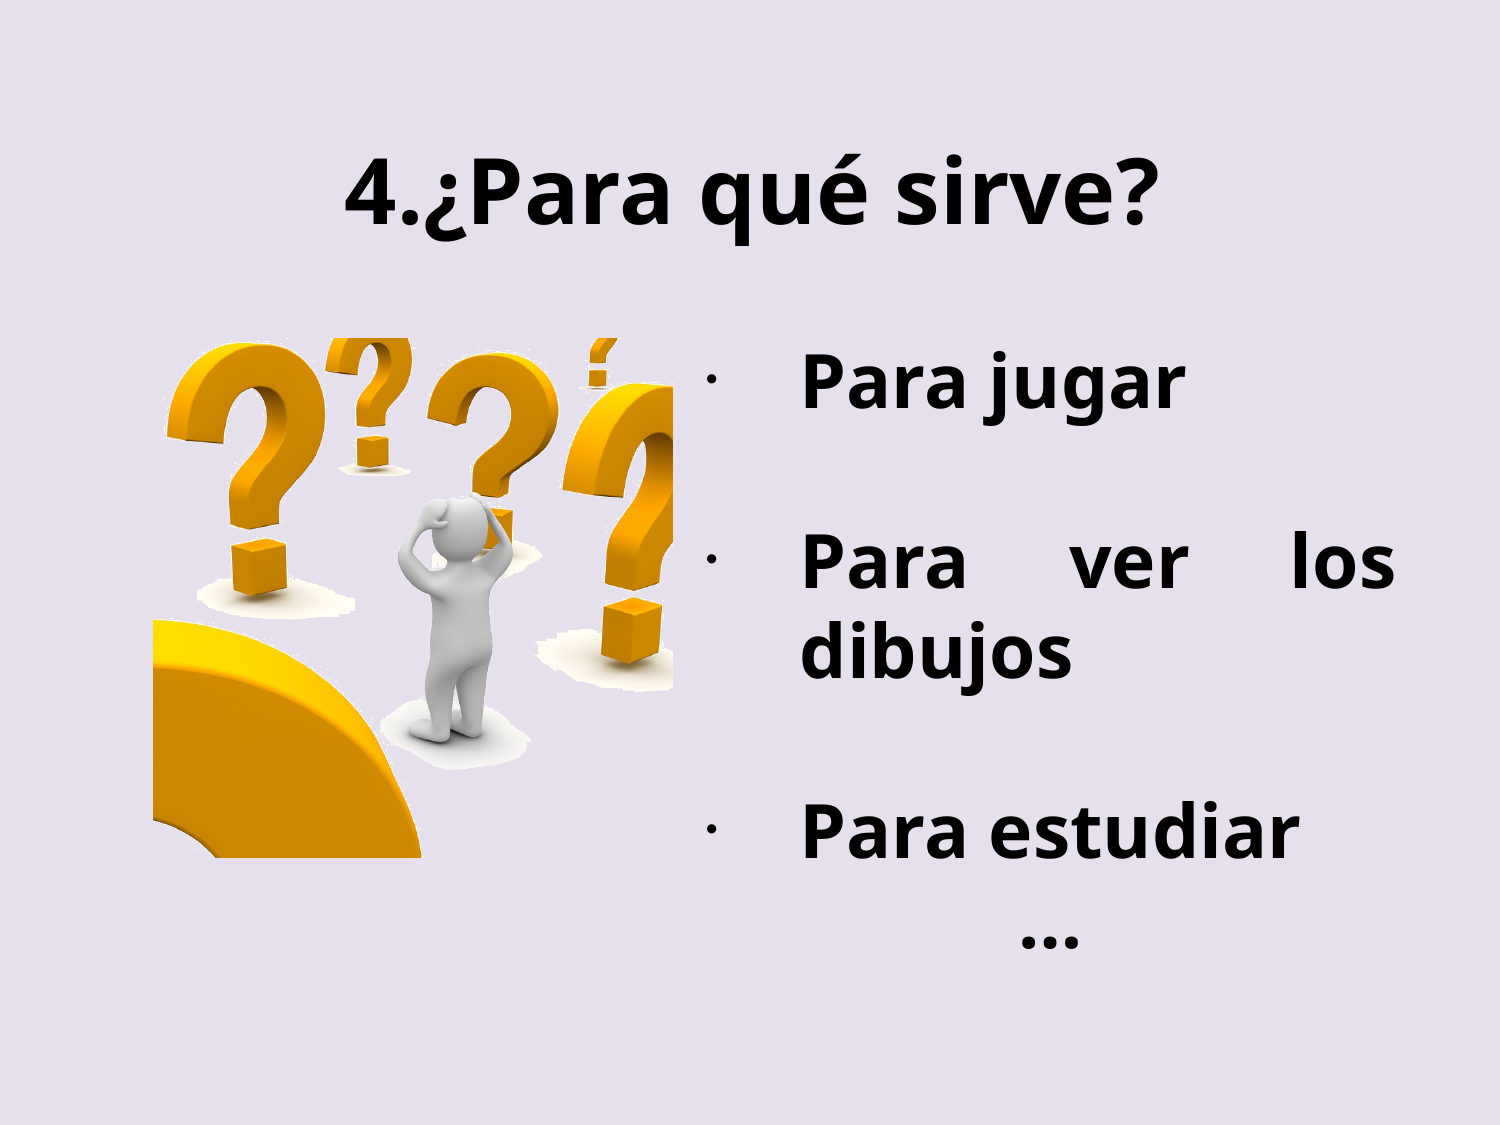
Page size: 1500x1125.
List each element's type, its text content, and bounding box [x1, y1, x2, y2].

text_box Para jugar Para ver los dibujos Para estudiar … [690, 326, 1412, 972]
text_box 4.¿Para qué sirve? [312, 125, 1217, 251]
picture [153, 338, 673, 858]
